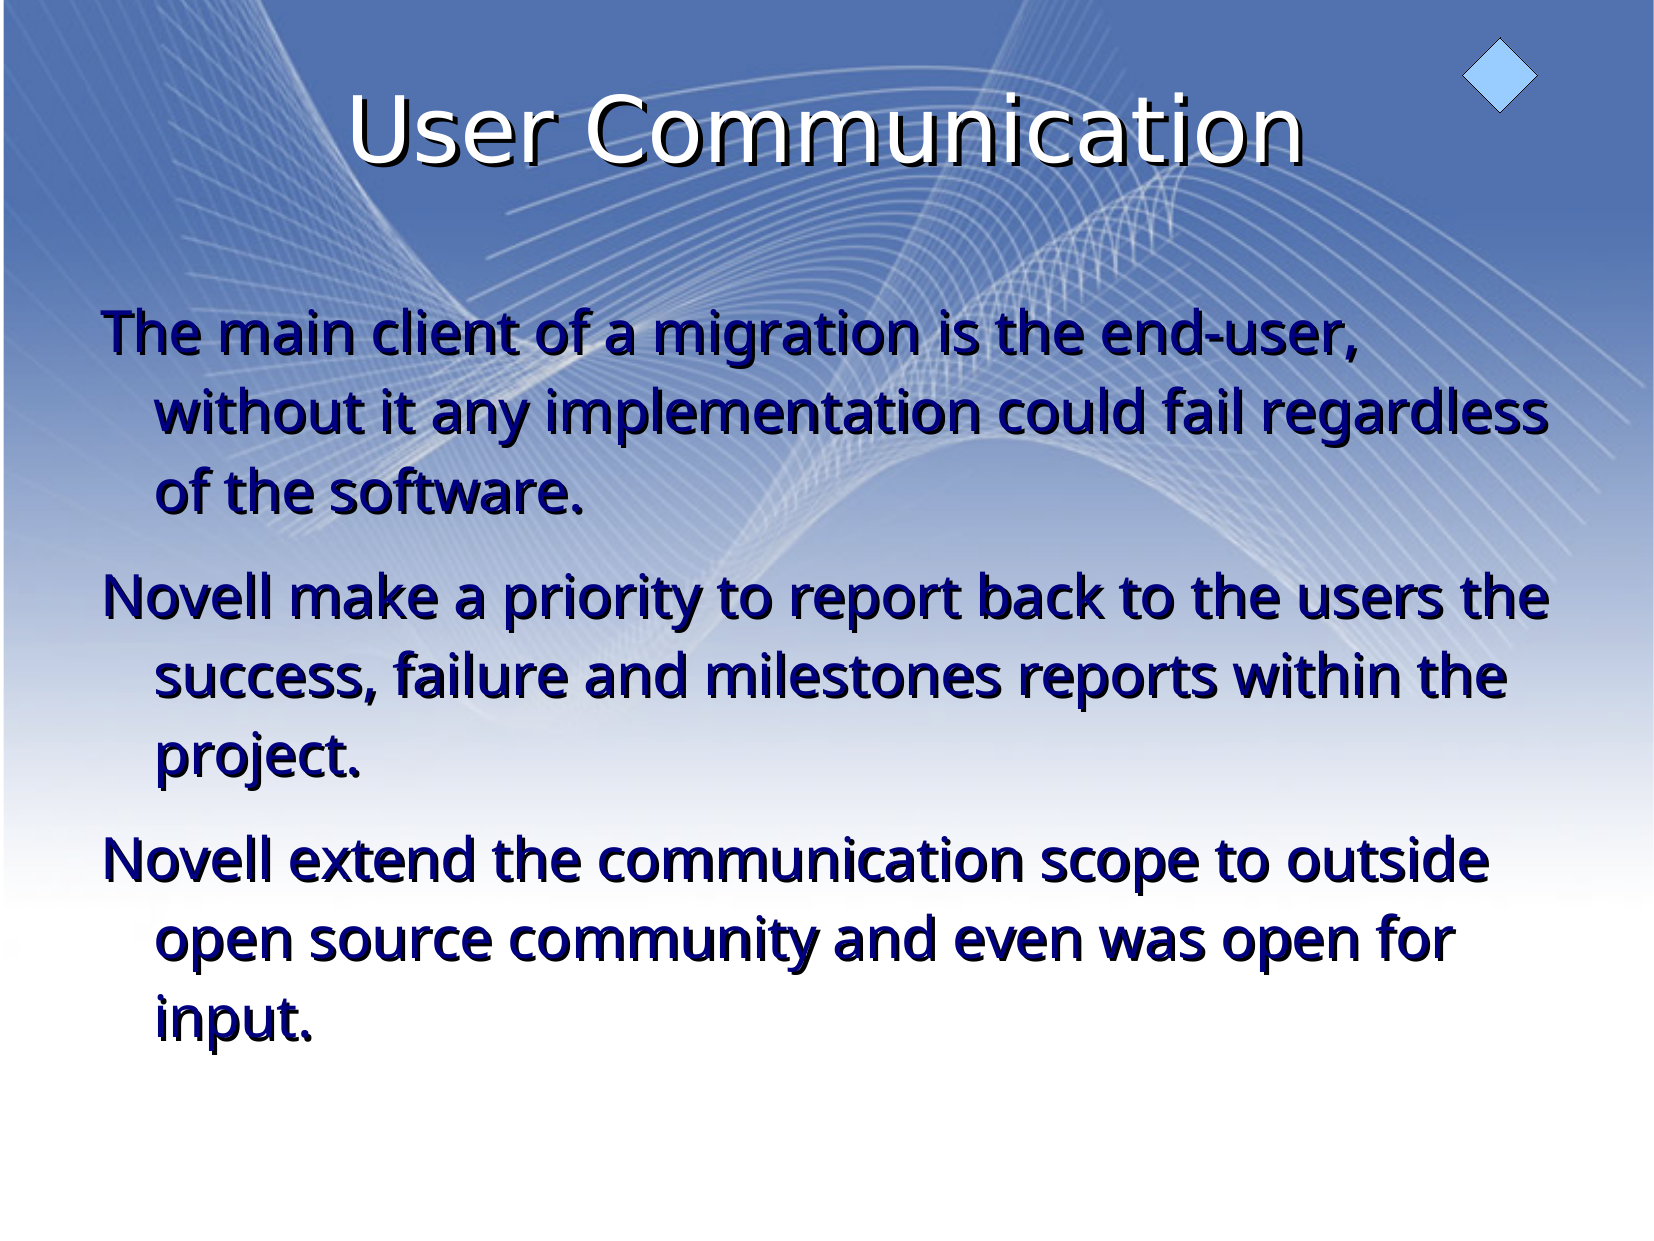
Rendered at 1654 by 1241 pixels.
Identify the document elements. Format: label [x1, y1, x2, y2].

text_box [1462, 37, 1538, 113]
